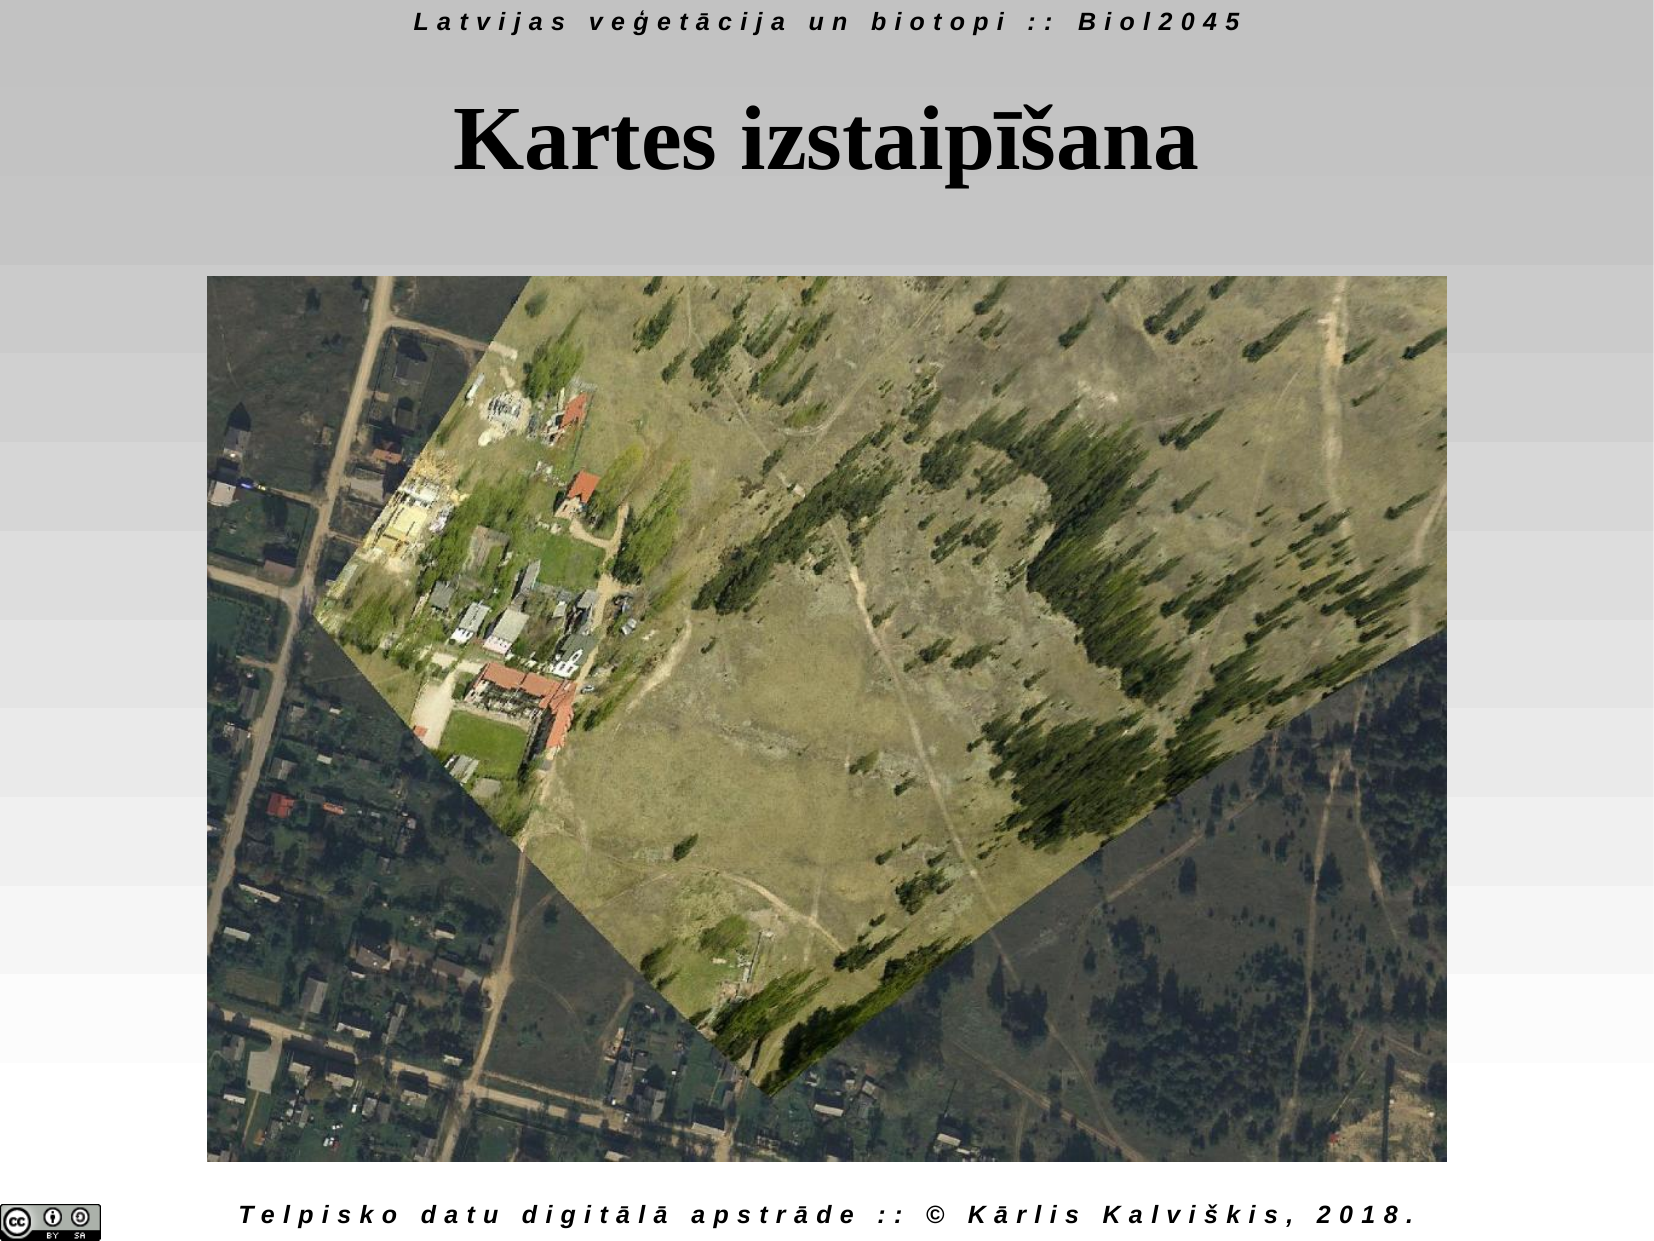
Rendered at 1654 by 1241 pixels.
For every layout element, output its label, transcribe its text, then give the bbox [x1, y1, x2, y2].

title Kartes izstaipīšana [29, 43, 1625, 234]
picture [0, 0, 1654, 1241]
